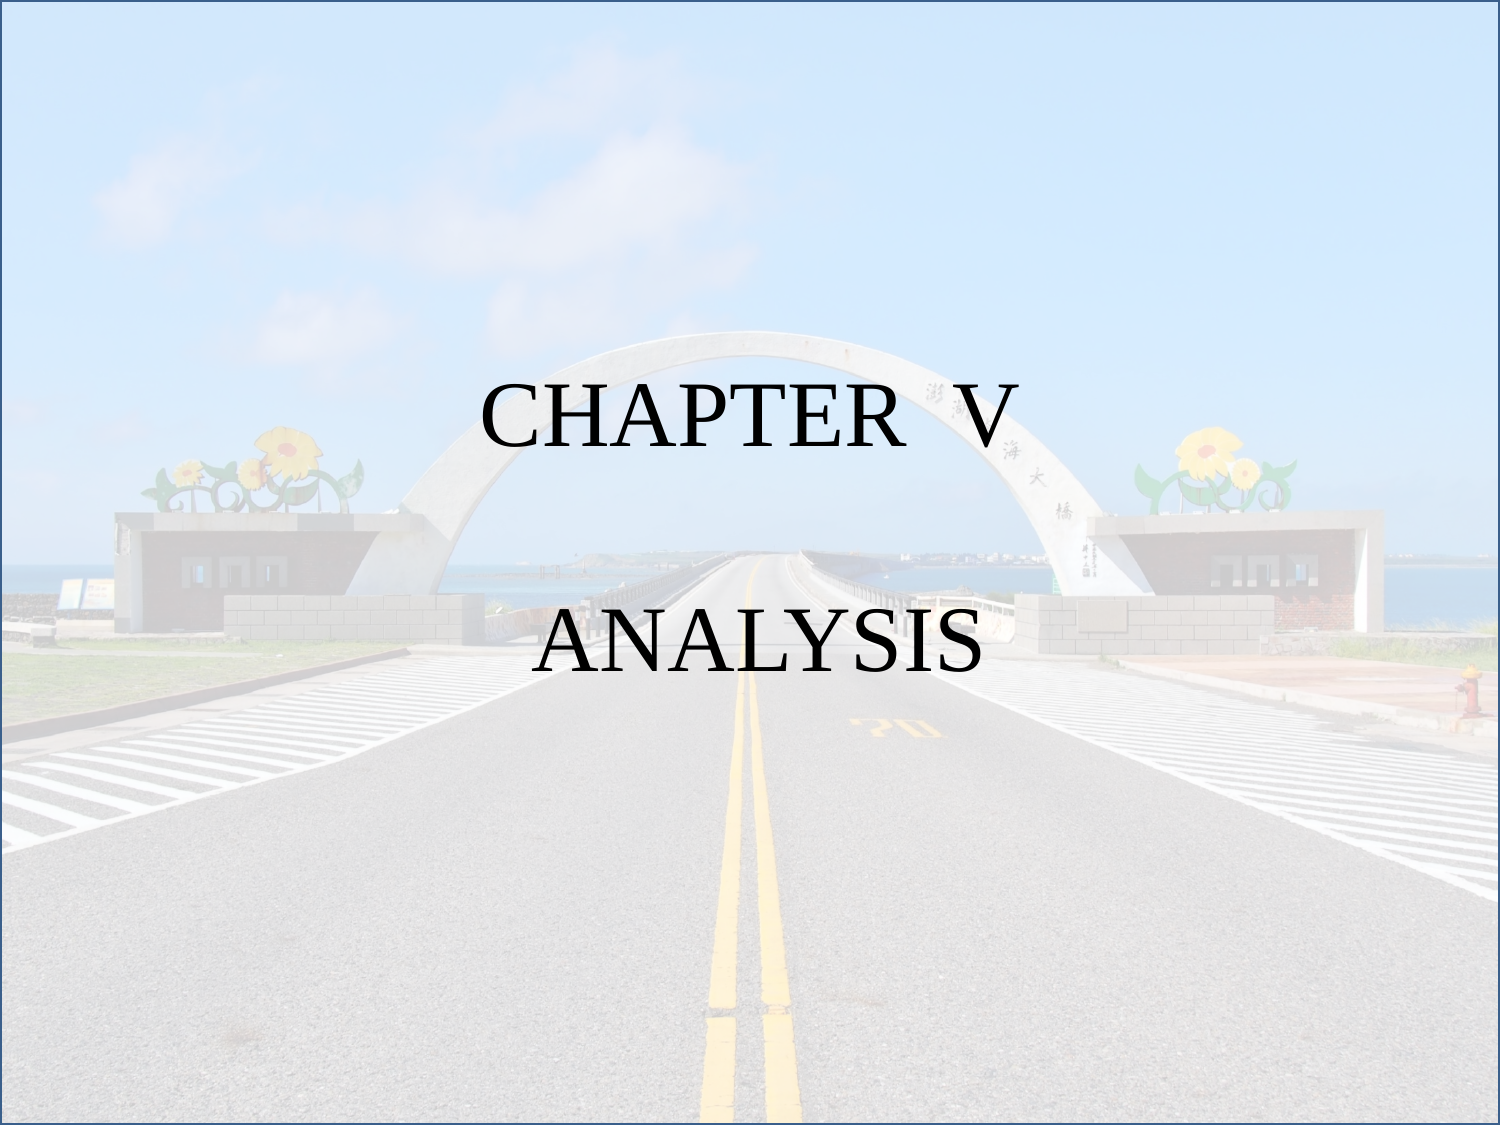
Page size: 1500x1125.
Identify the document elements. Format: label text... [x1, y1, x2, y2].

title CHAPTER V ANALYSIS [112, 278, 1388, 764]
text_box [0, 0, 1500, 1125]
